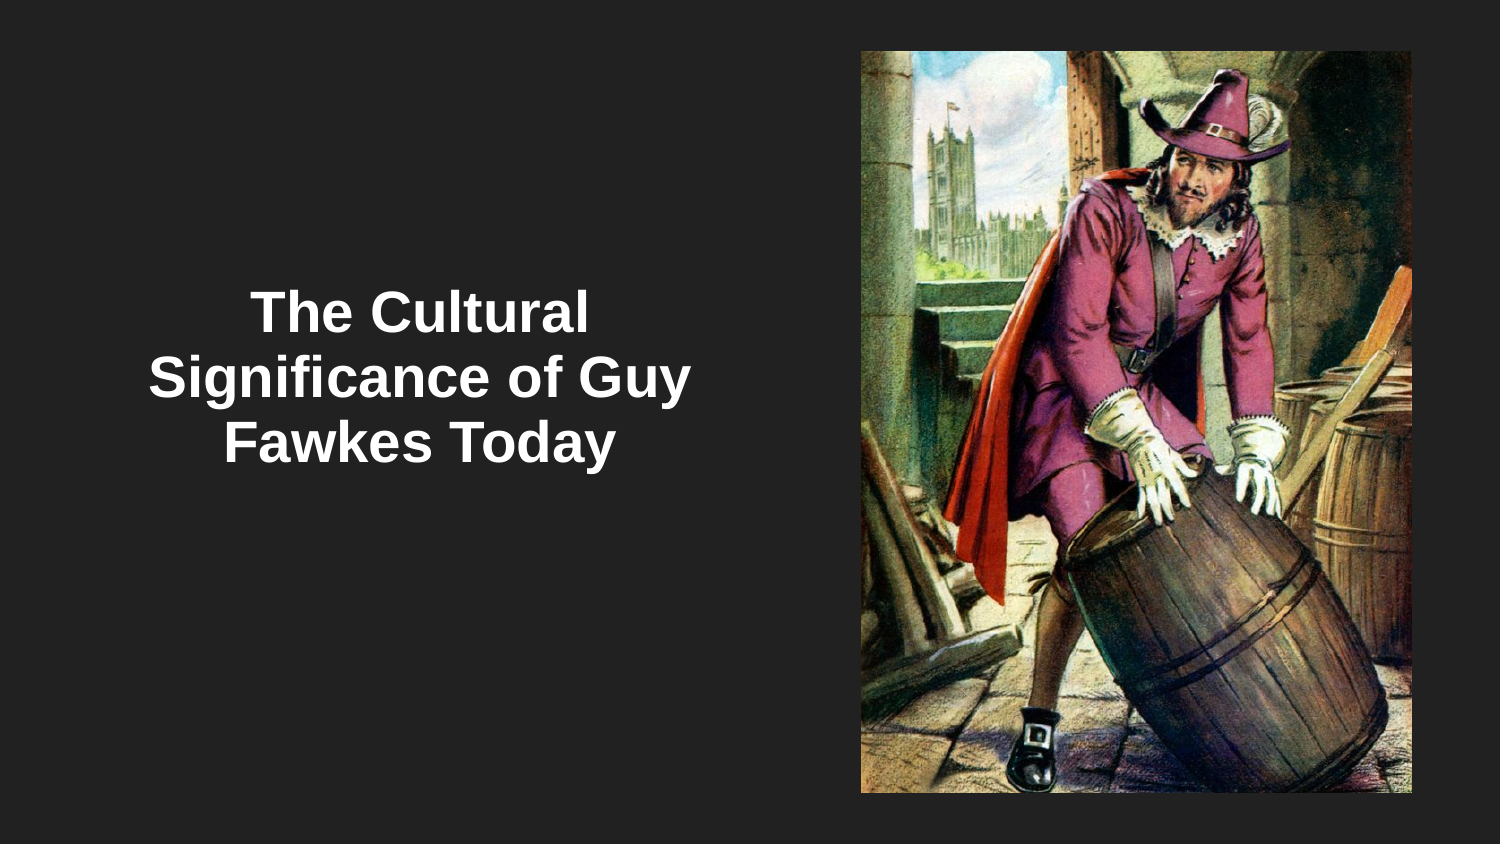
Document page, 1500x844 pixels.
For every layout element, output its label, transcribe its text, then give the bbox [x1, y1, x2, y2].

title The Cultural Significance of Guy Fawkes Today [91, 259, 750, 490]
picture [861, 51, 1412, 793]
